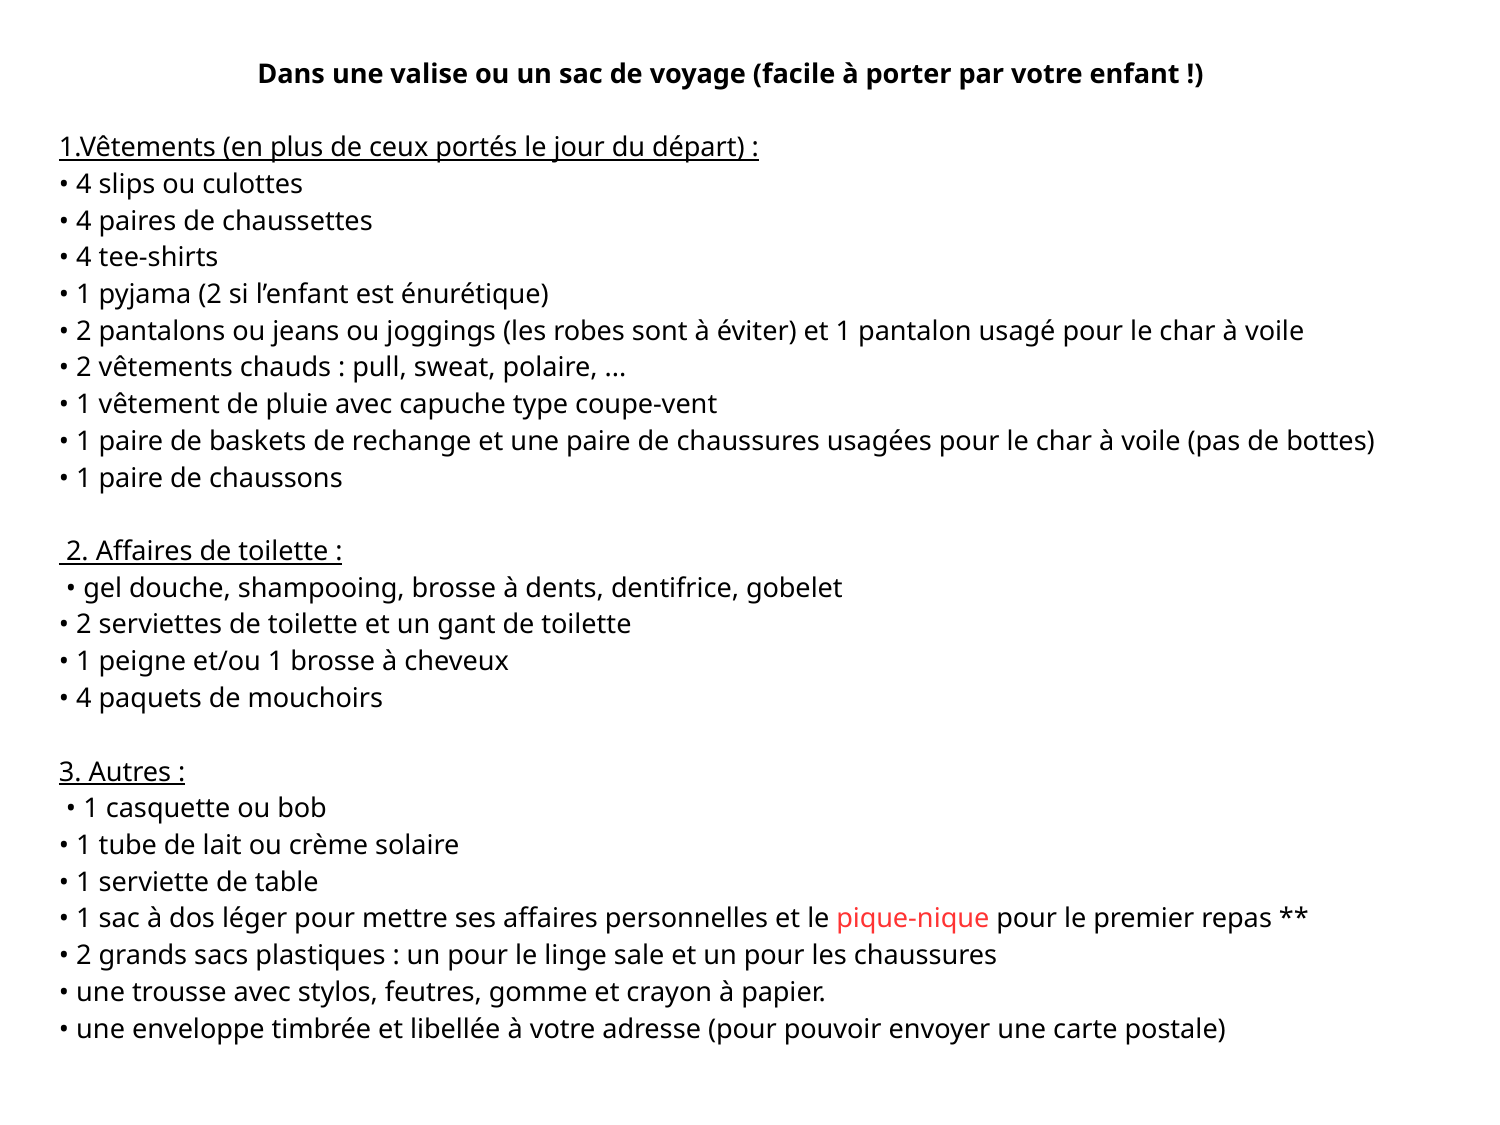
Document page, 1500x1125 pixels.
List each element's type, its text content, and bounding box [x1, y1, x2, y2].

subtitle Dans une valise ou un sac de voyage (facile à porter par votre enfant !) 1.Vêtements (en plus de ceux portés le jour du départ) : • 4 slips ou culottes • 4 paires de chaussettes • 4 tee-shirts • 1 pyjama (2 si l’enfant est énurétique) • 2 pantalons ou jeans ou joggings (les robes sont à éviter) et 1 pantalon usagé pour le char à voile • 2 vêtements chauds : pull, sweat, polaire, ... • 1 vêtement de pluie avec capuche type coupe-vent • 1 paire de baskets de rechange et une paire de chaussures usagées pour le char à voile (pas de bottes) • 1 paire de chaussons 2. Affaires de toilette : • gel douche, shampooing, brosse à dents, dentifrice, gobelet • 2 serviettes de toilette et un gant de toilette • 1 peigne et/ou 1 brosse à cheveux • 4 paquets de mouchoirs 3. Autres : • 1 casquette ou bob • 1 tube de lait ou crème solaire • 1 serviette de table • 1 sac à dos léger pour mettre ses affaires personnelles et le pique-nique pour le premier repas ** • 2 grands sacs plastiques : un pour le linge sale et un pour les chaussures • une trousse avec stylos, feutres, gomme et crayon à papier. • une enveloppe timbrée et libellée à votre adresse (pour pouvoir envoyer une carte postale) [59, 0, 1409, 1101]
